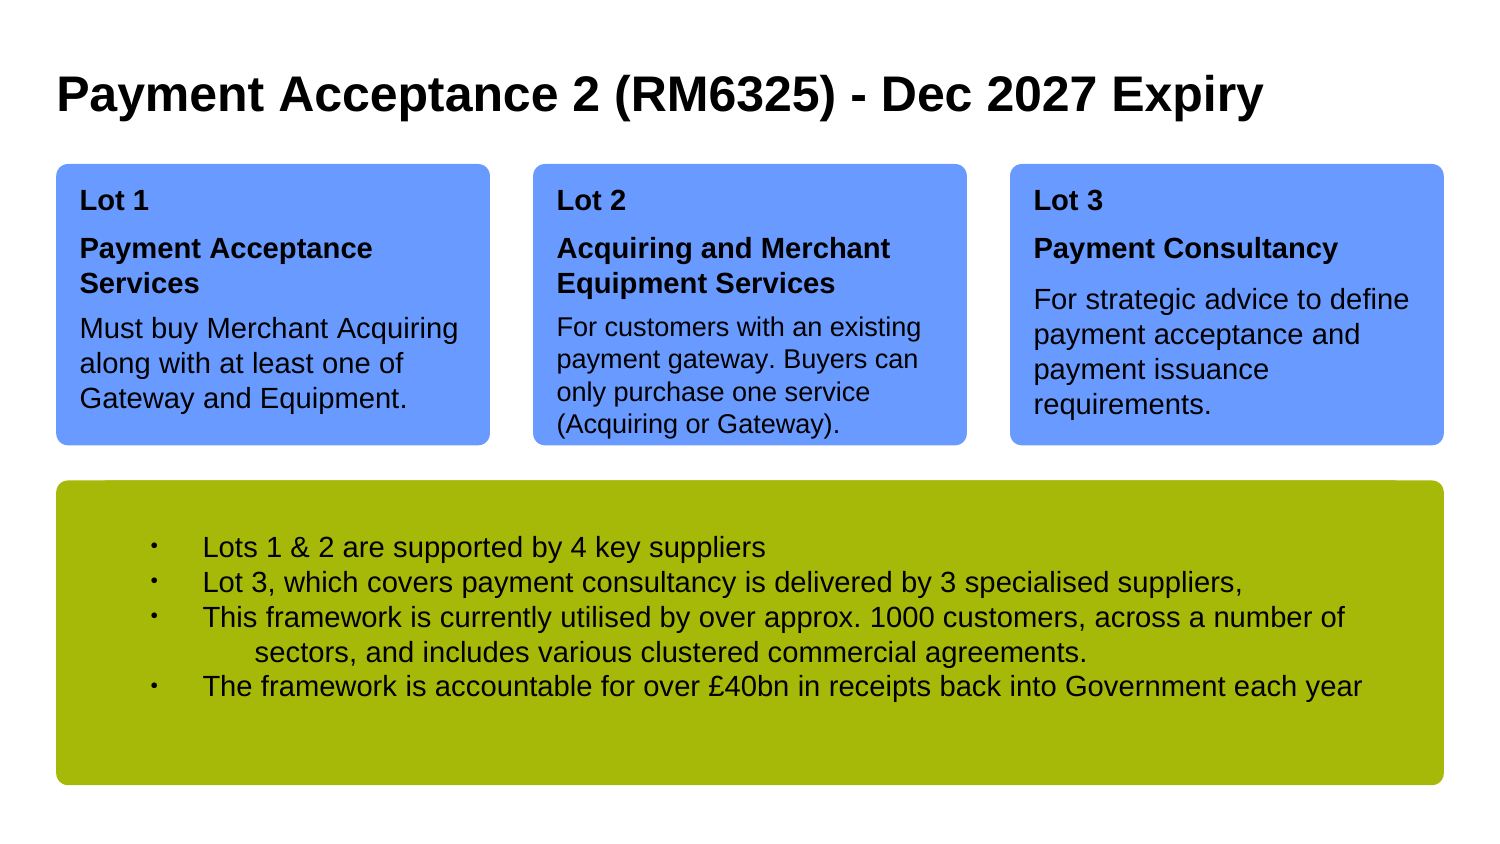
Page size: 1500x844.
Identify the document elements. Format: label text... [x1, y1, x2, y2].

text_box [56, 163, 490, 446]
text_box [533, 163, 967, 446]
text_box Lot 2 Acquiring and Merchant Equipment Services For customers with an existing payment gateway. Buyers can only purchase one service (Acquiring or Gateway). [556, 181, 944, 428]
text_box Lots 1 & 2 are supported by 4 key suppliers Lot 3, which covers payment consultancy is delivered by 3 specialised suppliers, This framework is currently utilised by over approx. 1000 customers, across a number of sectors, and includes various clustered commercial agreements. The framework is accountable for over £40bn in receipts back into Government each year [104, 480, 1396, 762]
text_box [56, 480, 1444, 786]
title Payment Acceptance 2 (RM6325) - Dec 2027 Expiry [56, 56, 1444, 127]
text_box Lot 3 Payment Consultancy For strategic advice to define payment acceptance and payment issuance requirements. [1033, 181, 1421, 428]
text_box Lot 1 Payment Acceptance Services Must buy Merchant Acquiring along with at least one of Gateway and Equipment. [79, 181, 467, 428]
text_box [1010, 163, 1444, 446]
